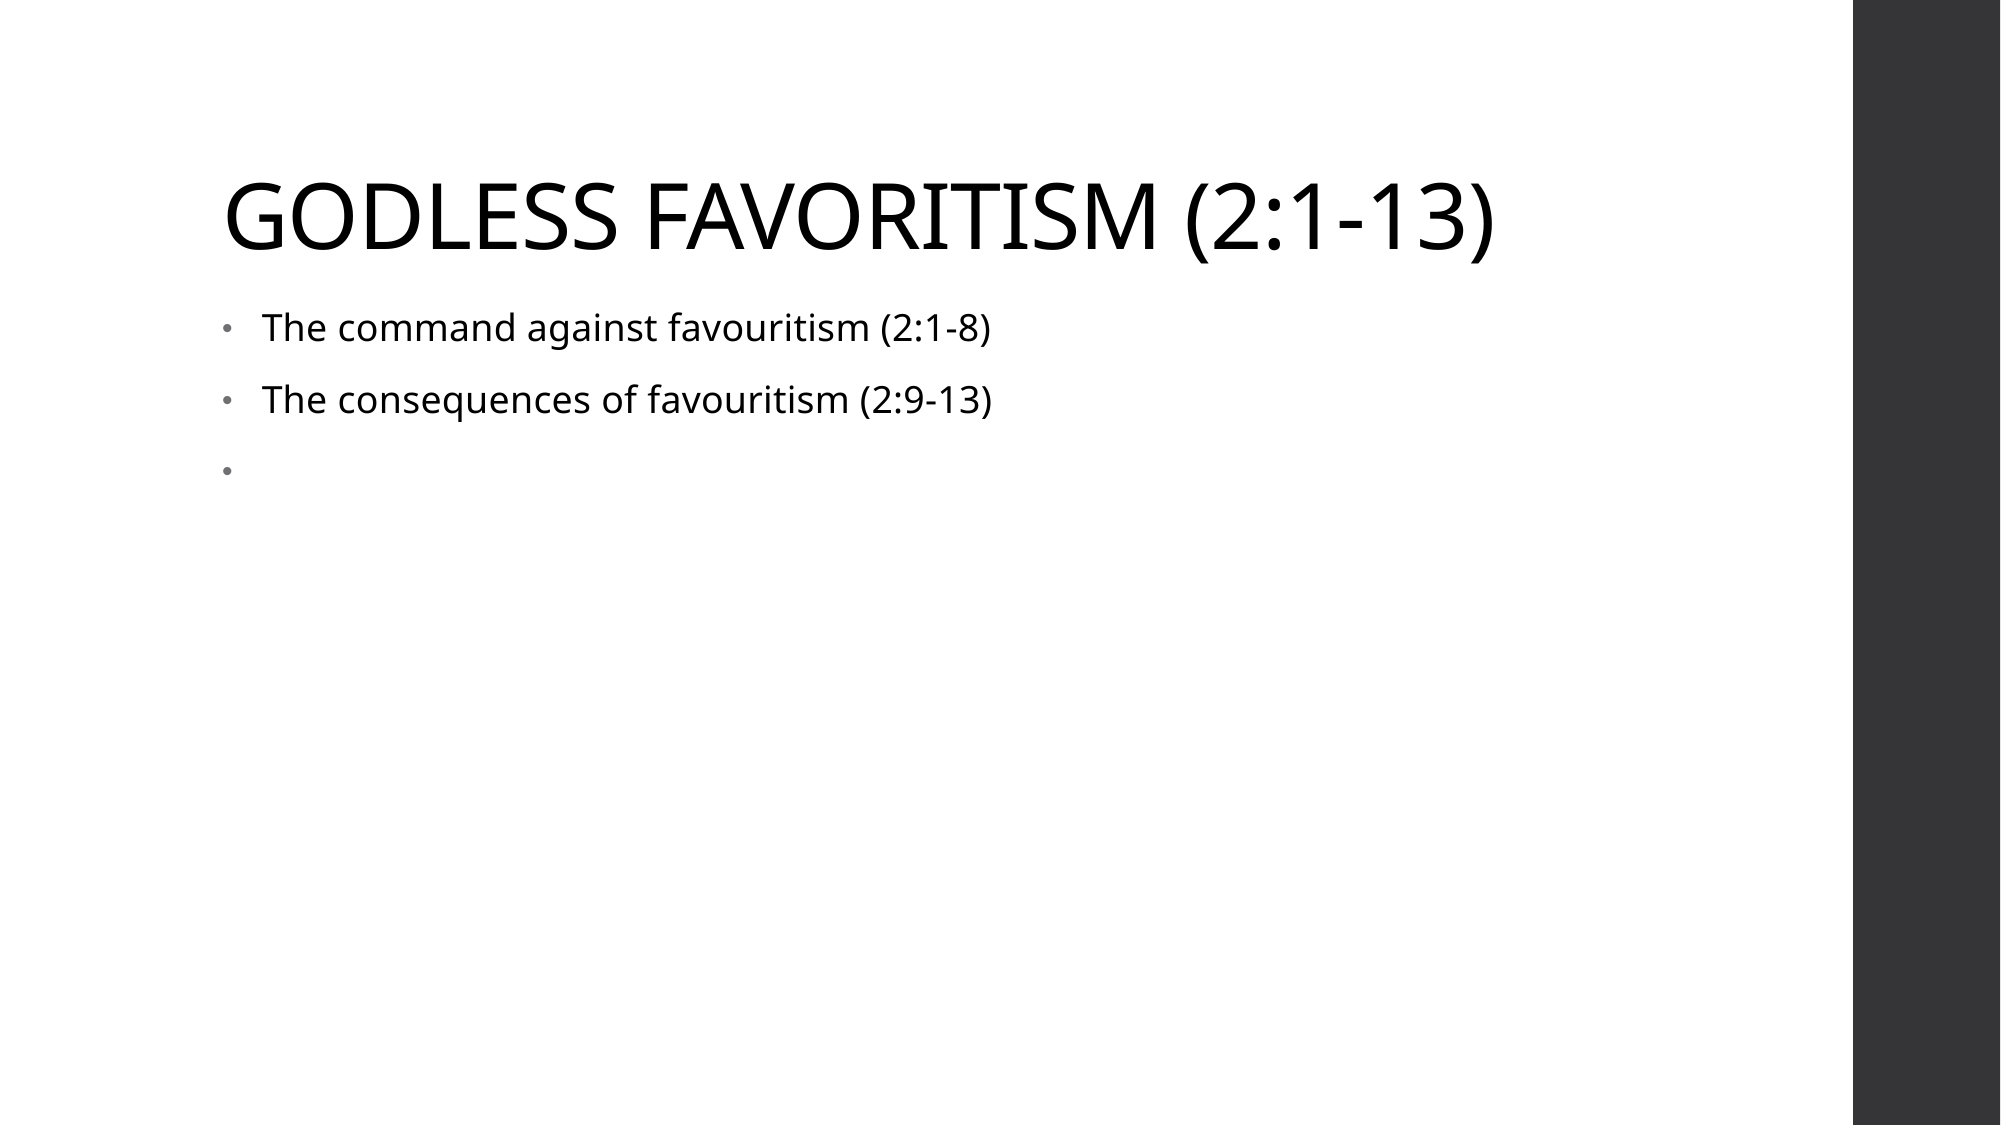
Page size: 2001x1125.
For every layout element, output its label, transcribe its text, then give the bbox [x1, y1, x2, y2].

title GODLESS FAVORITISM (2:1-13) [206, 60, 1797, 278]
list The command against favouritism (2:1-8) The consequences of favouritism (2:9-13) [206, 299, 1617, 1014]
